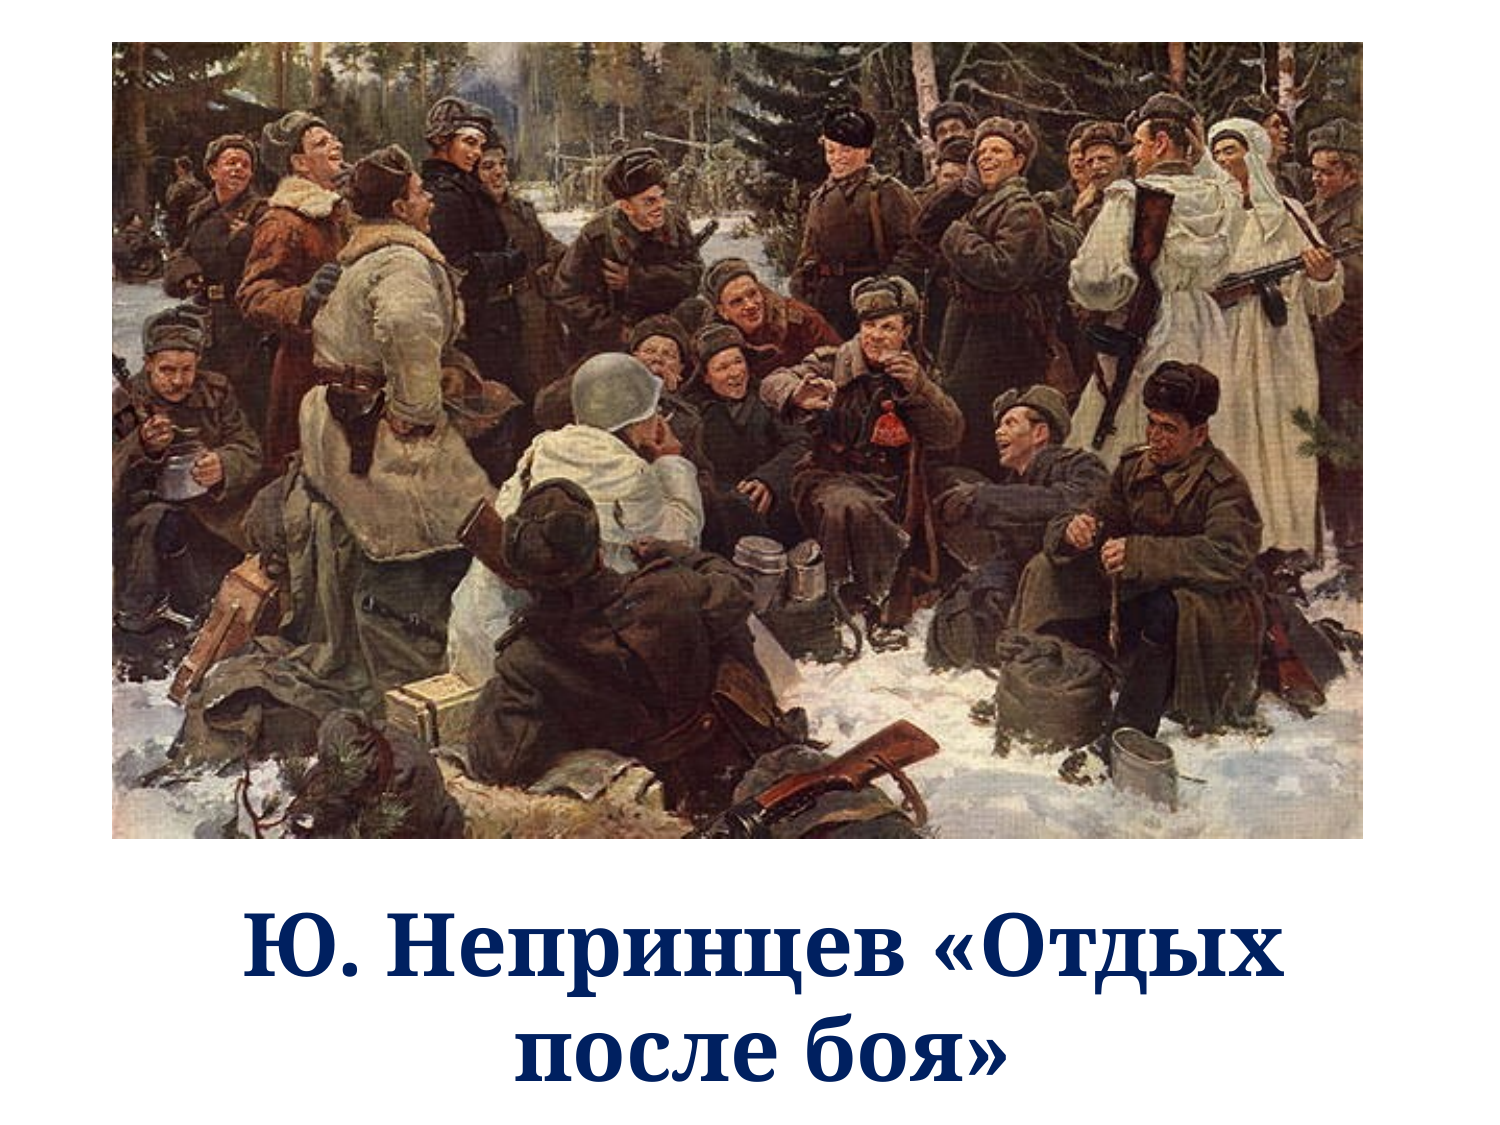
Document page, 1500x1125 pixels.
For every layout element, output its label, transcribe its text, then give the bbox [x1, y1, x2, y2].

title Ю. Непринцев «Отдых после боя» [88, 881, 1439, 1069]
picture [112, 42, 1363, 839]
